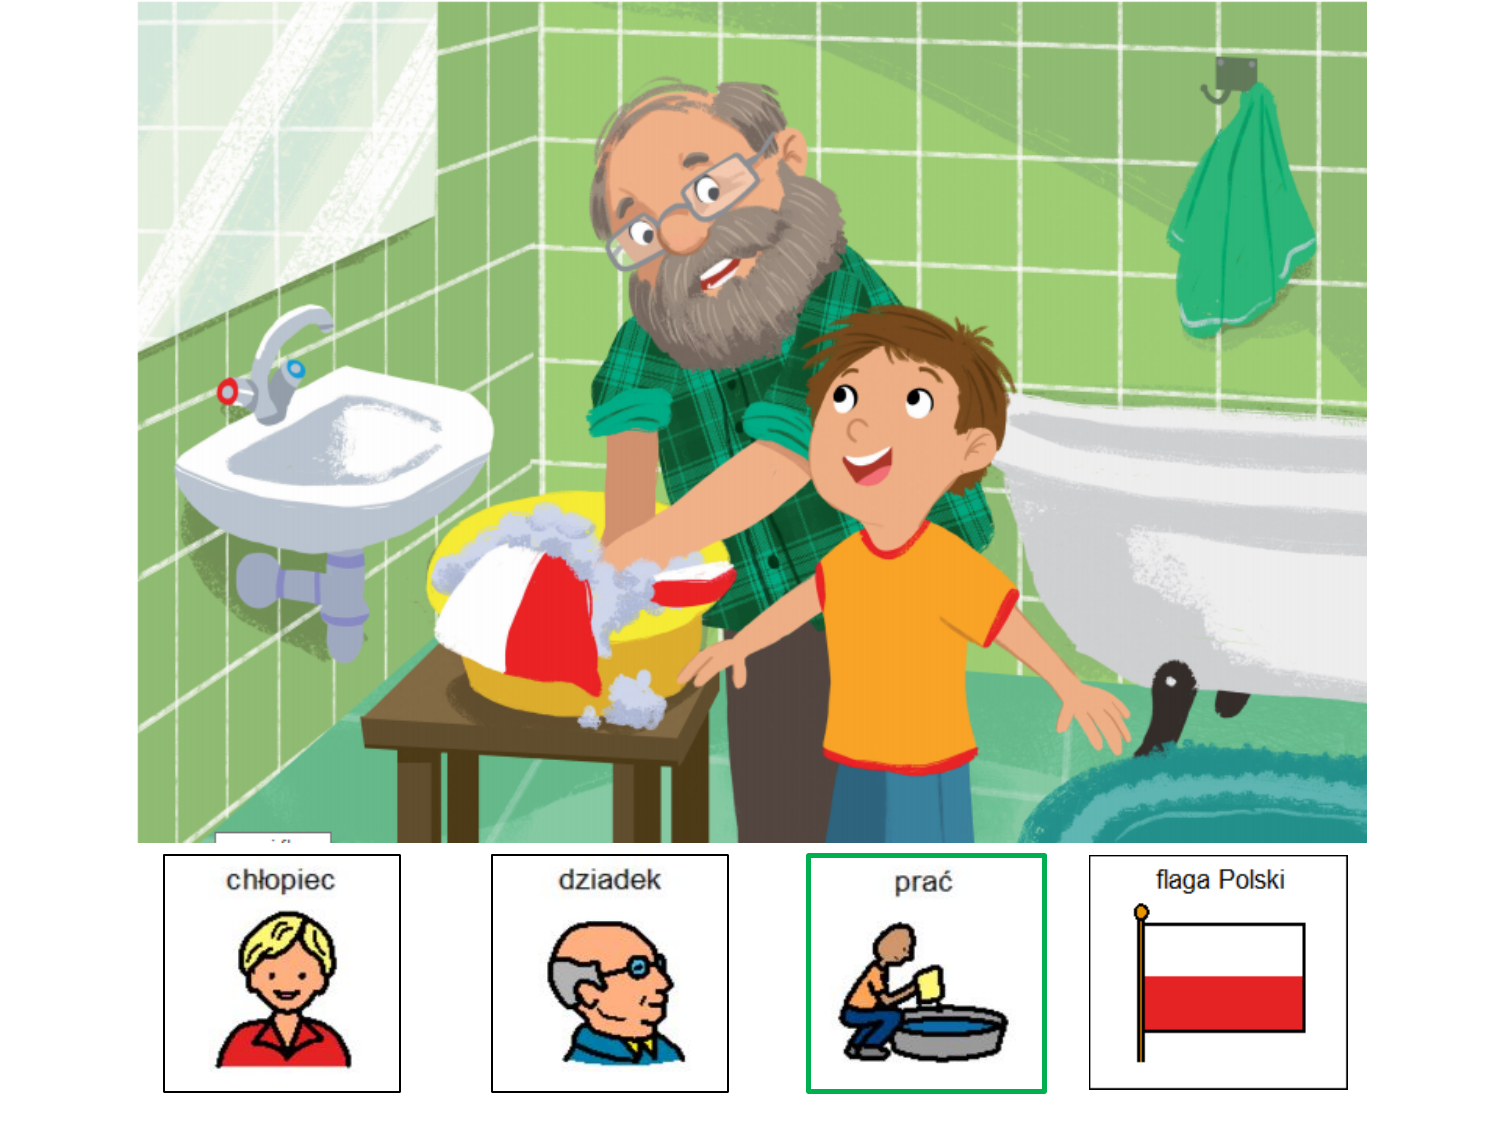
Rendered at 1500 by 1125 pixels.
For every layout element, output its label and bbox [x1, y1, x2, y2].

picture [1089, 855, 1348, 1090]
text_box [492, 855, 729, 1092]
picture [135, 0, 1367, 843]
text_box [163, 855, 401, 1092]
text_box [808, 855, 1045, 1092]
